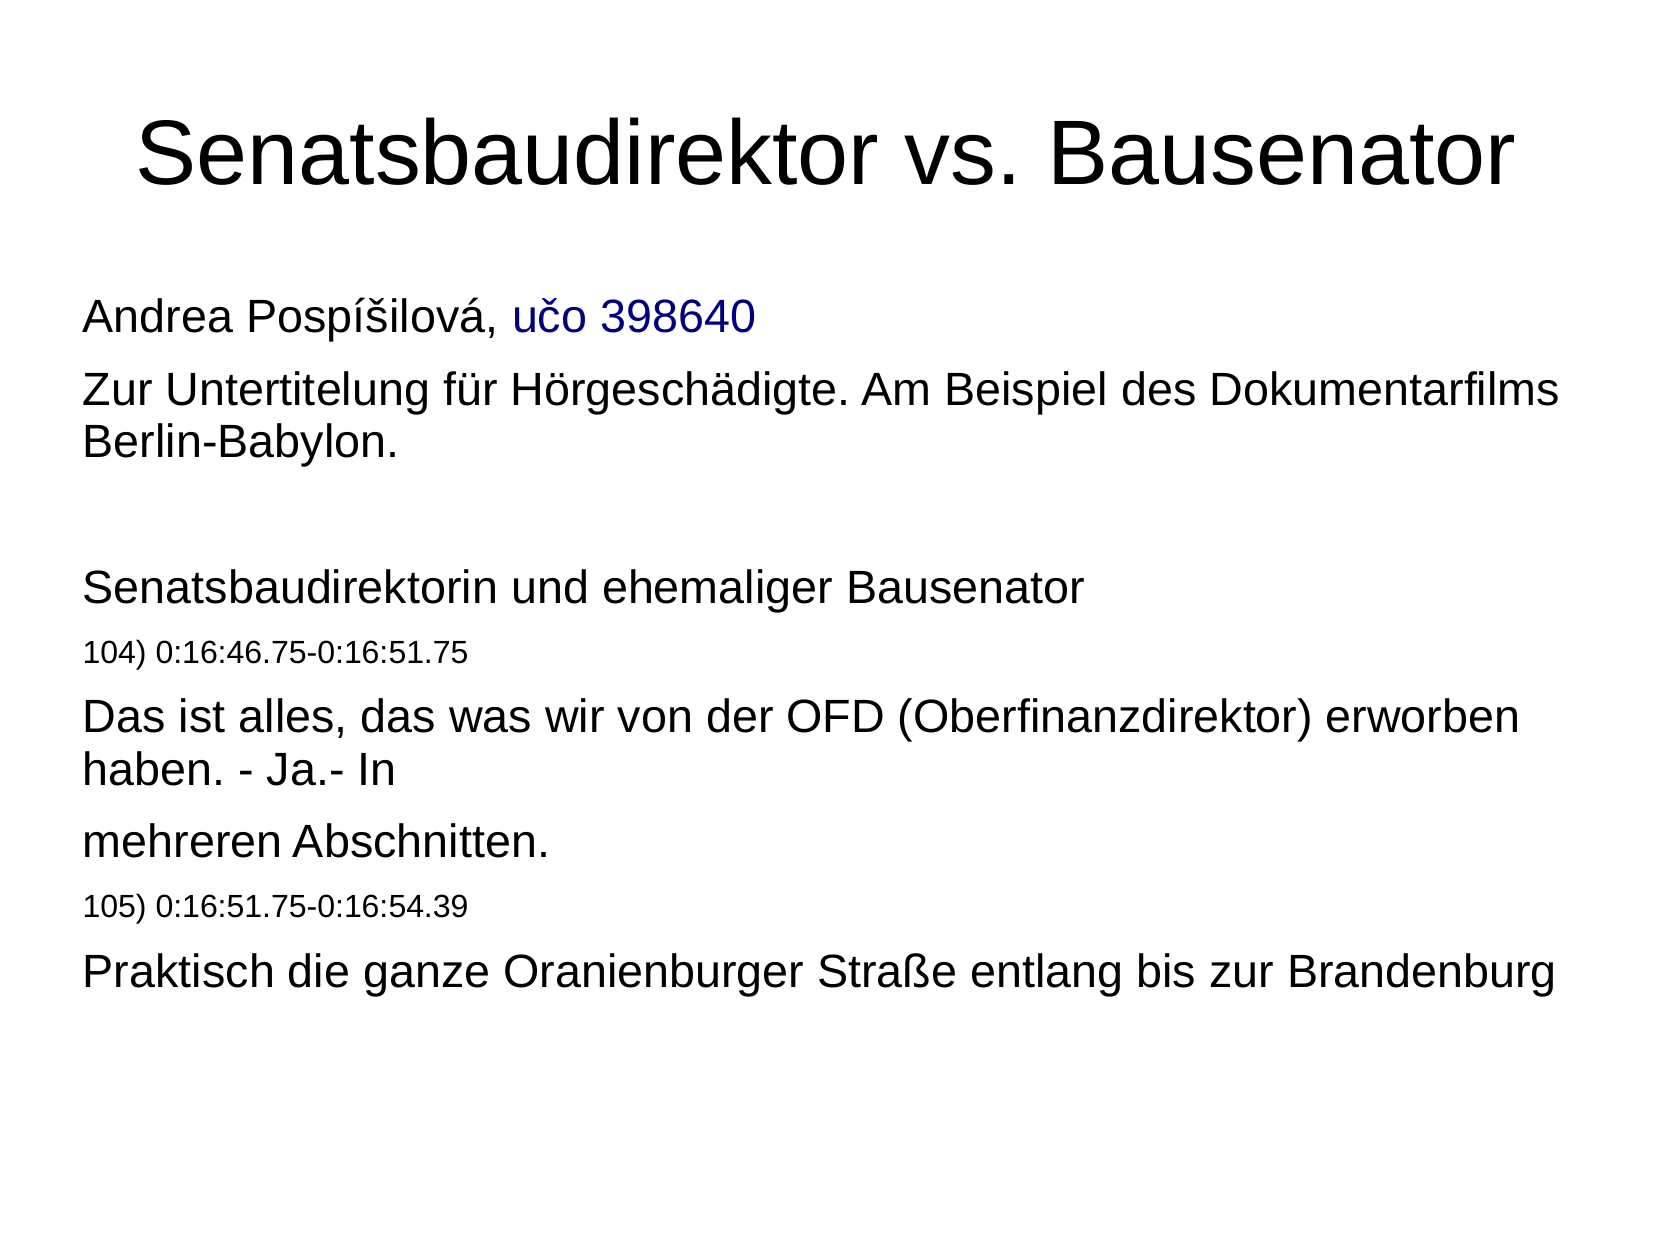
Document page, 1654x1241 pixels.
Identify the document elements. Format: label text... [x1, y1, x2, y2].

list Andrea Pospíšilová, učo 398640 Zur Untertitelung für Hörgeschädigte. Am Beispiel des Dokumentarfilms Berlin-Babylon. Senatsbaudirektorin und ehemaliger Bausenator 104) 0:16:46.75-0:16:51.75 Das ist alles, das was wir von der OFD (Oberfinanzdirektor) erworben haben. - Ja.- In mehreren Abschnitten. 105) 0:16:51.75-0:16:54.39 Praktisch die ganze Oranienburger Straße entlang bis zur Brandenburg [82, 290, 1571, 1010]
title Senatsbaudirektor vs. Bausenator [82, 49, 1571, 257]
